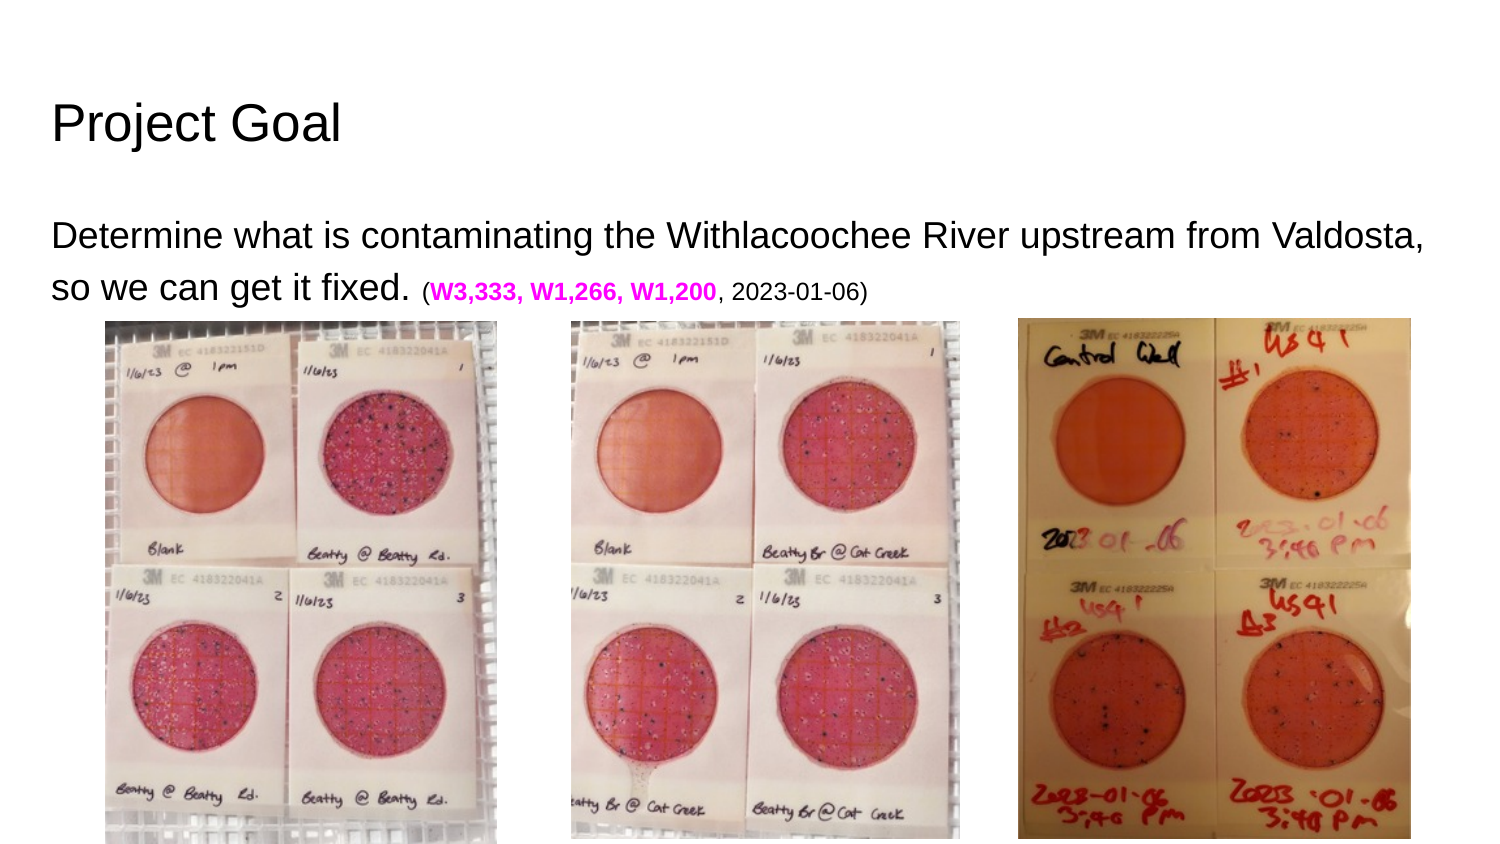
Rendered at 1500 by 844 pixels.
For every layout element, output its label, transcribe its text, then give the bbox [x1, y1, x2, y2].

picture [1018, 318, 1411, 839]
picture [105, 321, 497, 844]
picture [571, 321, 960, 839]
list Determine what is contaminating the Withlacoochee River upstream from Valdosta, so we can get it fixed. (W3,333, W1,266, W1,200, 2023-01-06) [51, 189, 1449, 374]
title Project Goal [51, 72, 1449, 167]
